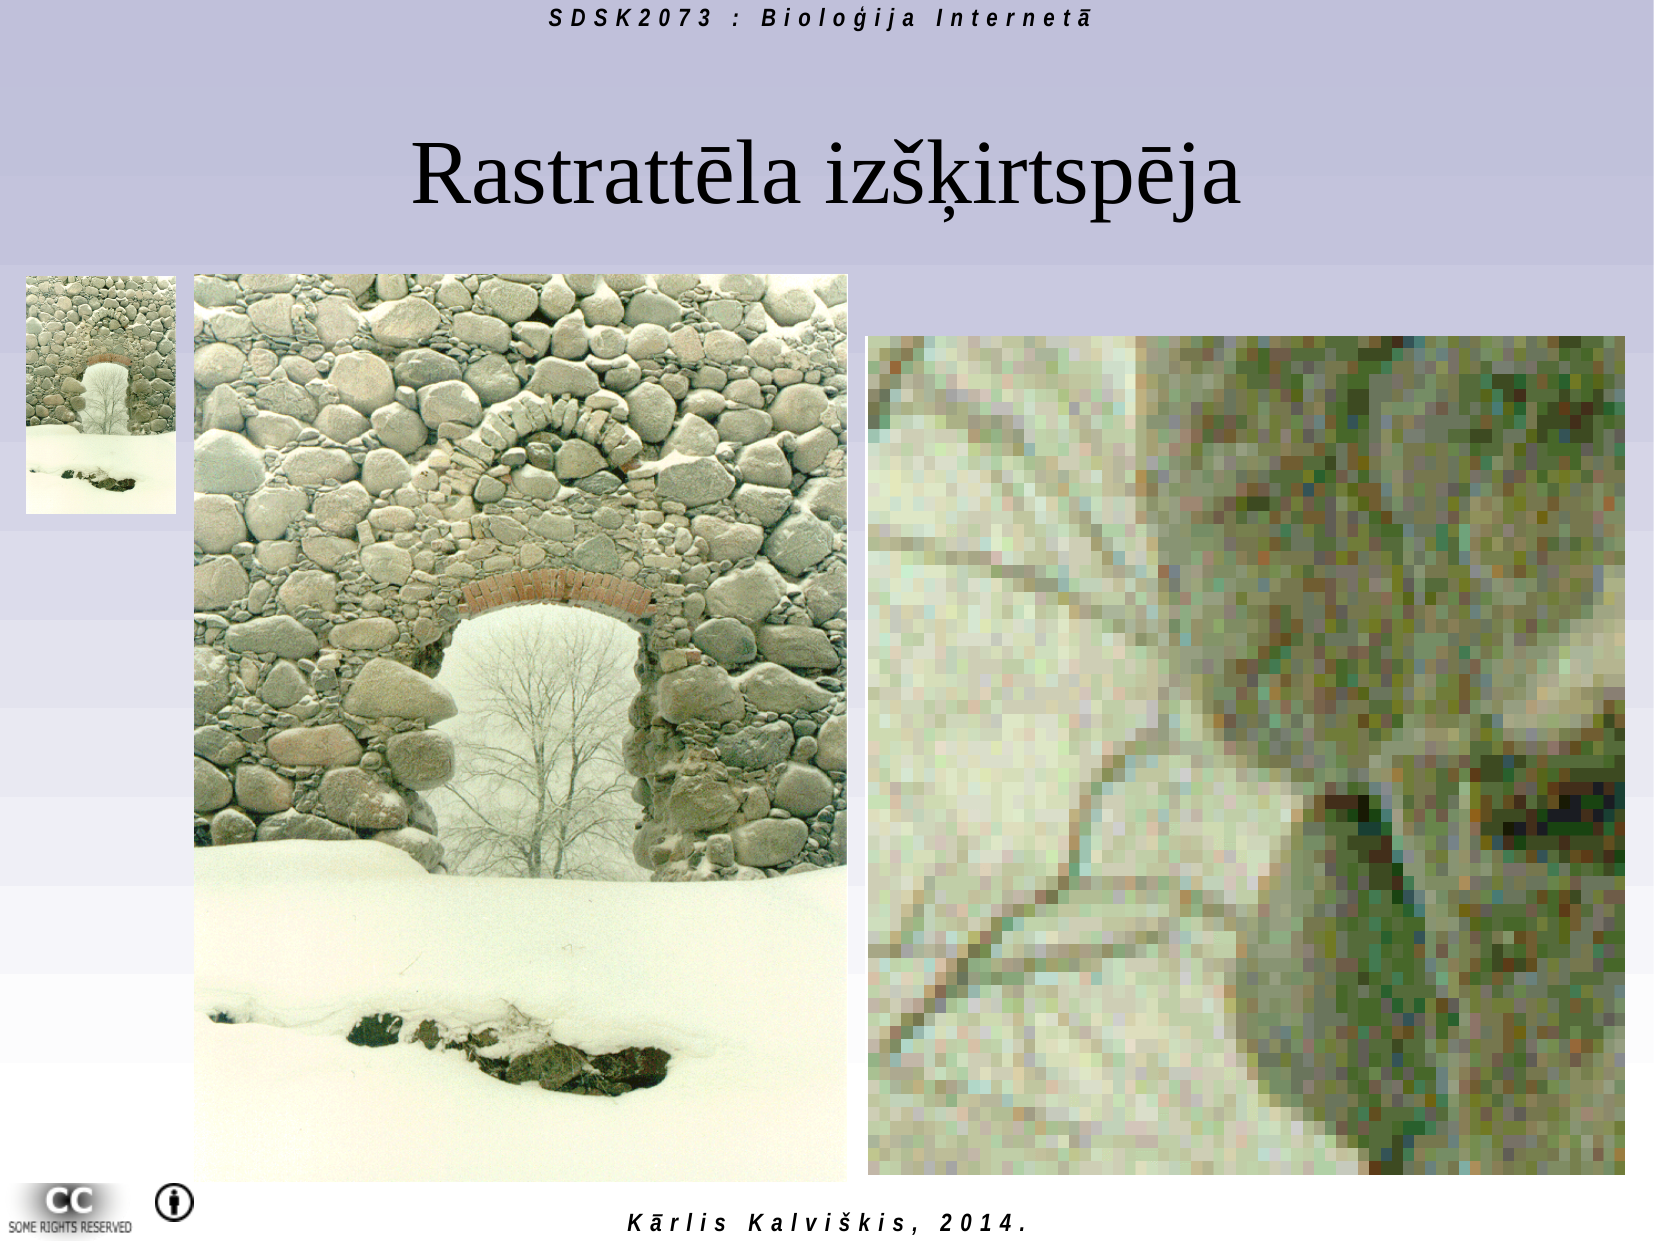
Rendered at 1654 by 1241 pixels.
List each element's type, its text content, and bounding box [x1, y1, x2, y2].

picture [0, 0, 1654, 1241]
title Rastrattēla izšķirtspēja [29, 49, 1625, 296]
